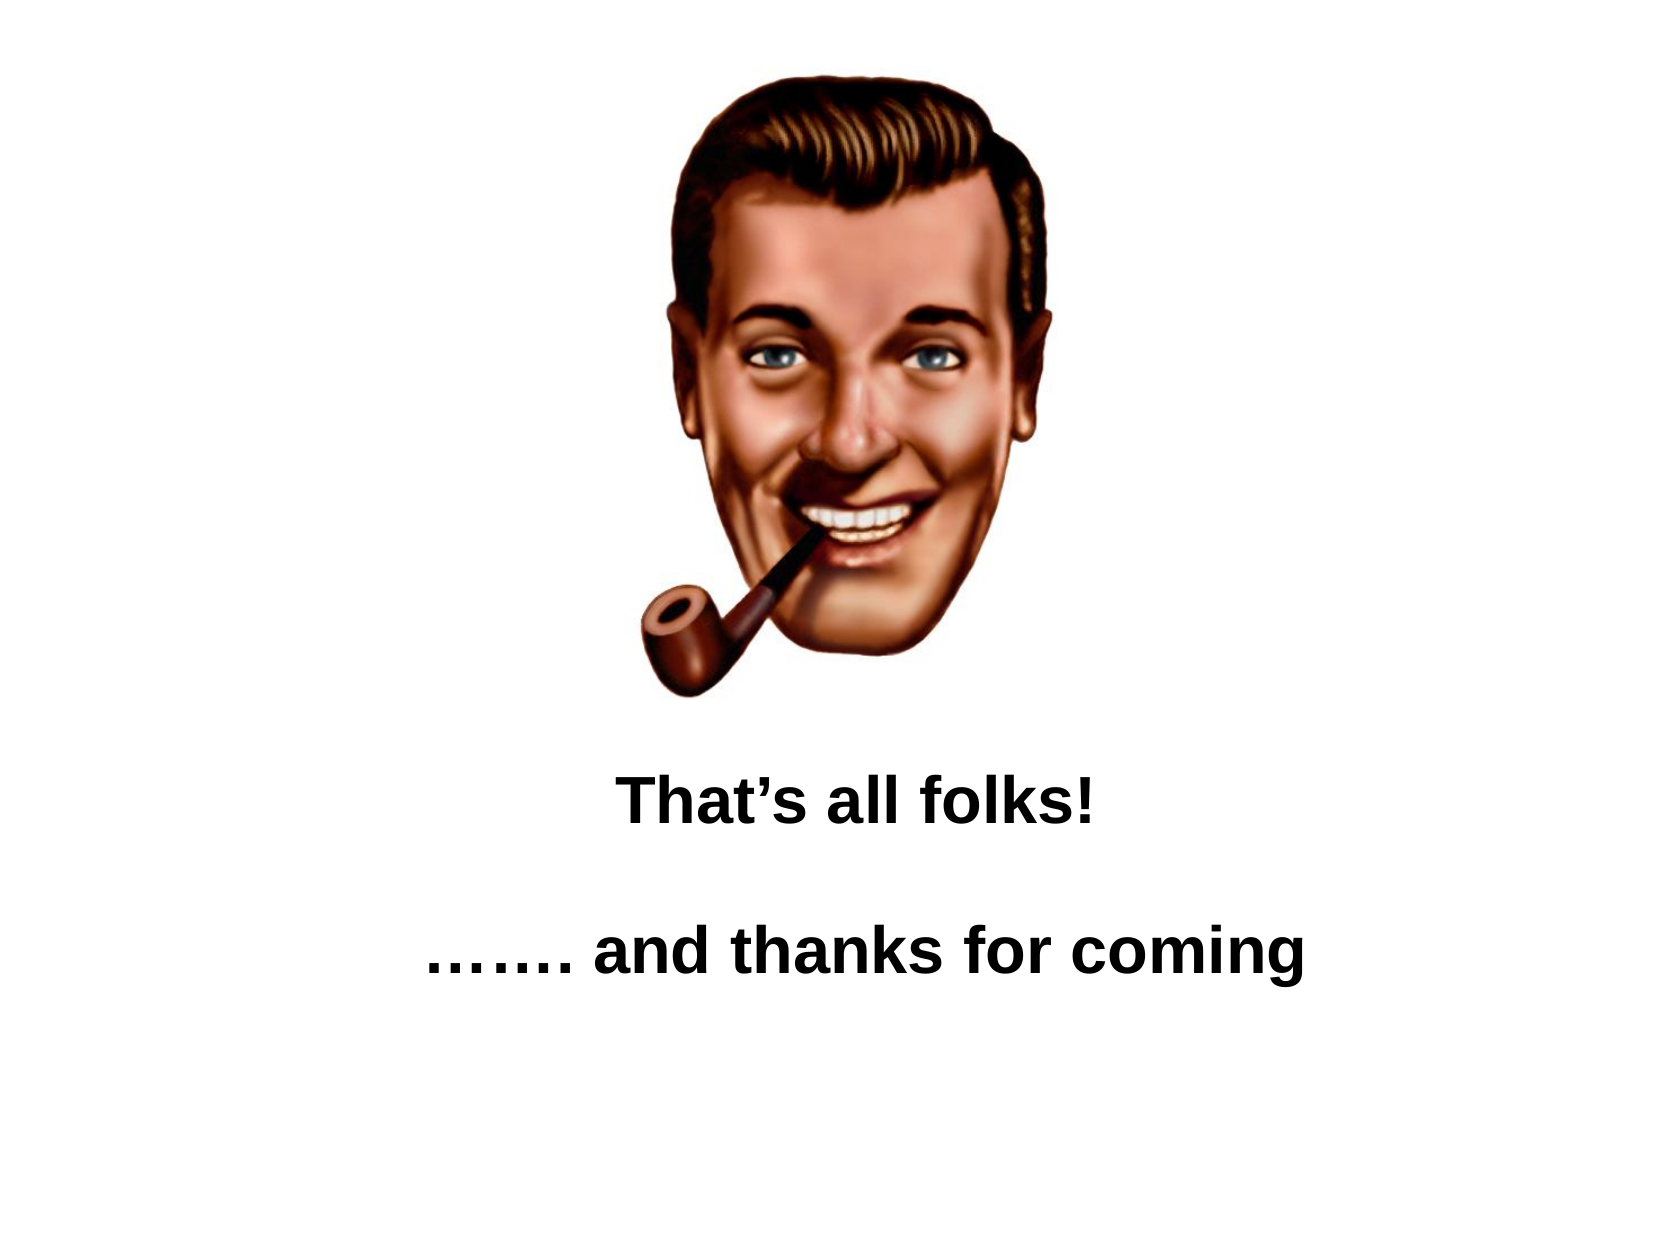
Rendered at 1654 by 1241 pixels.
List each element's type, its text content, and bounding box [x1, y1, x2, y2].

text_box That’s all folks! ……. and thanks for coming [212, 755, 1501, 994]
picture [624, 50, 1076, 721]
